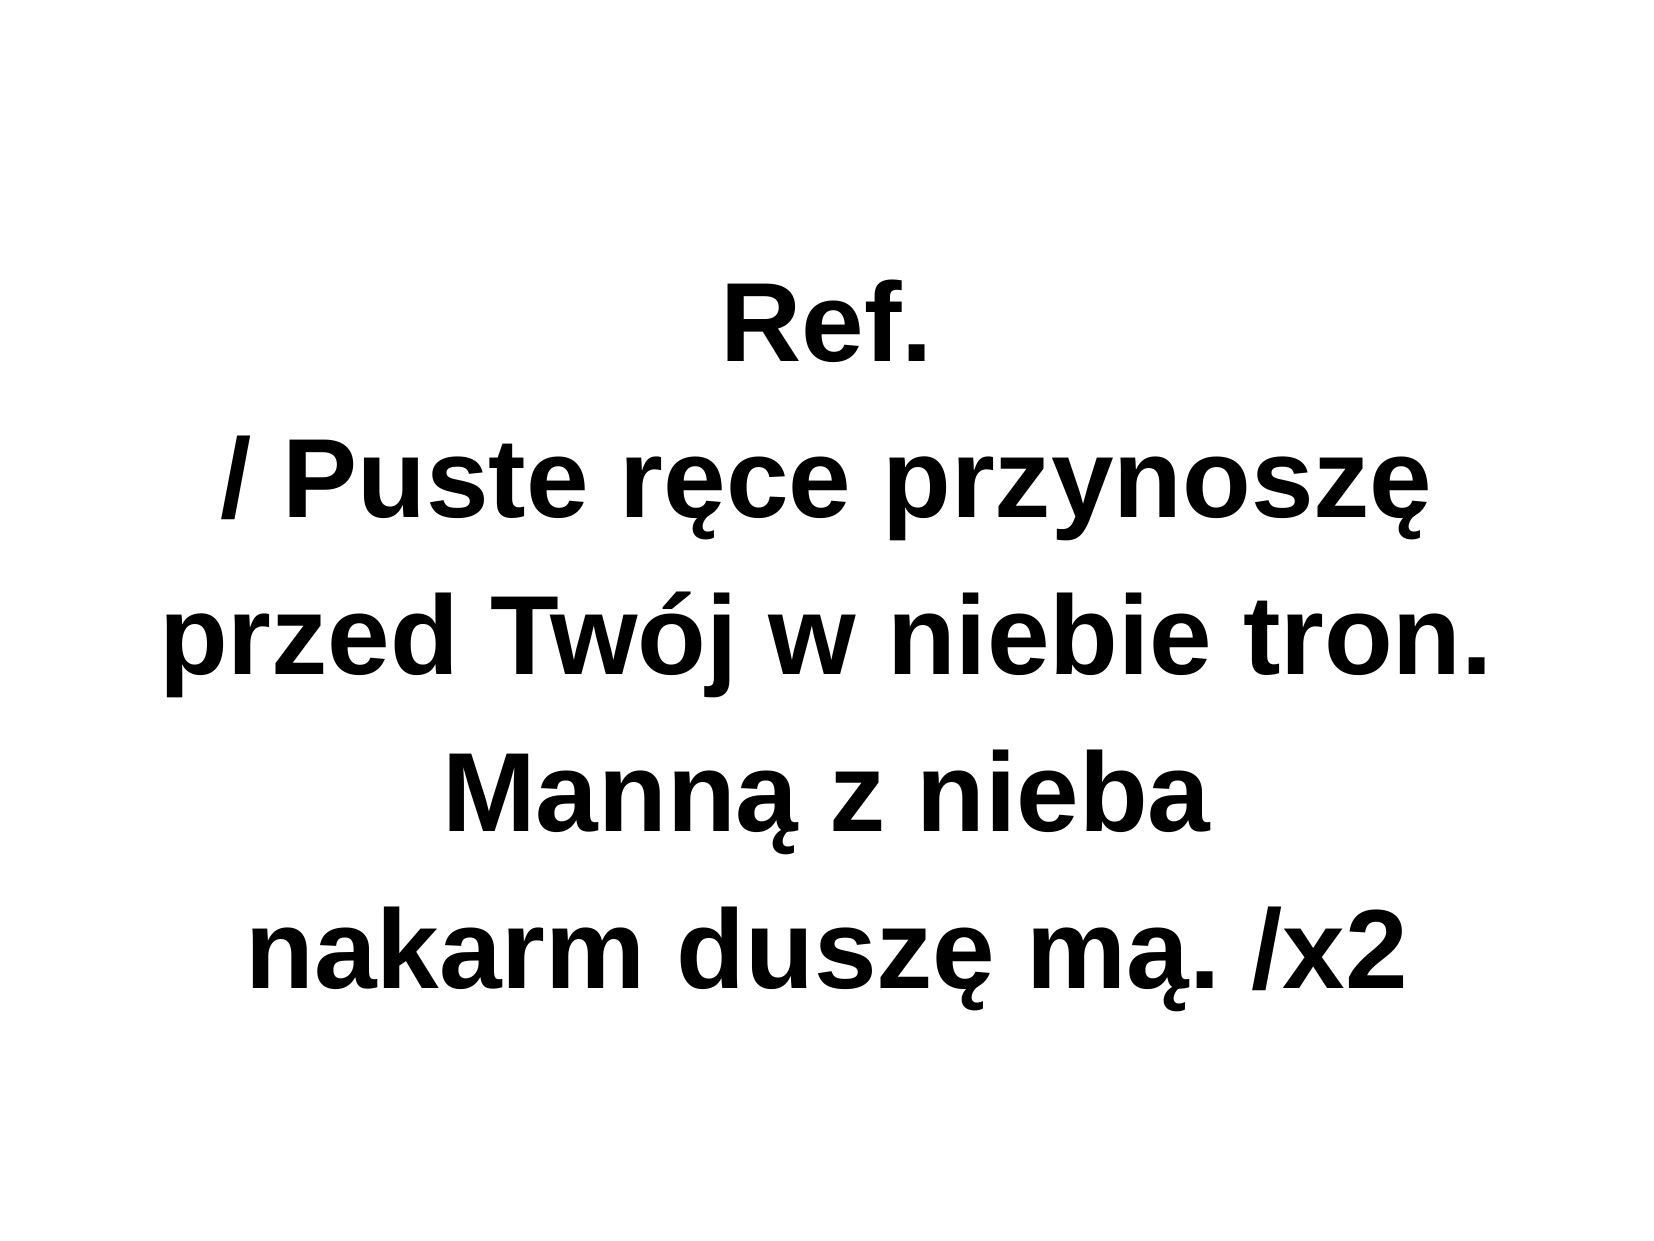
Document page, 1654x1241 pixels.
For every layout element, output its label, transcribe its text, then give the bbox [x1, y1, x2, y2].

subtitle Ref. / Puste ręce przynoszę przed Twój w niebie tron. Manną z nieba nakarm duszę mą. /x2 [0, 0, 1654, 1241]
